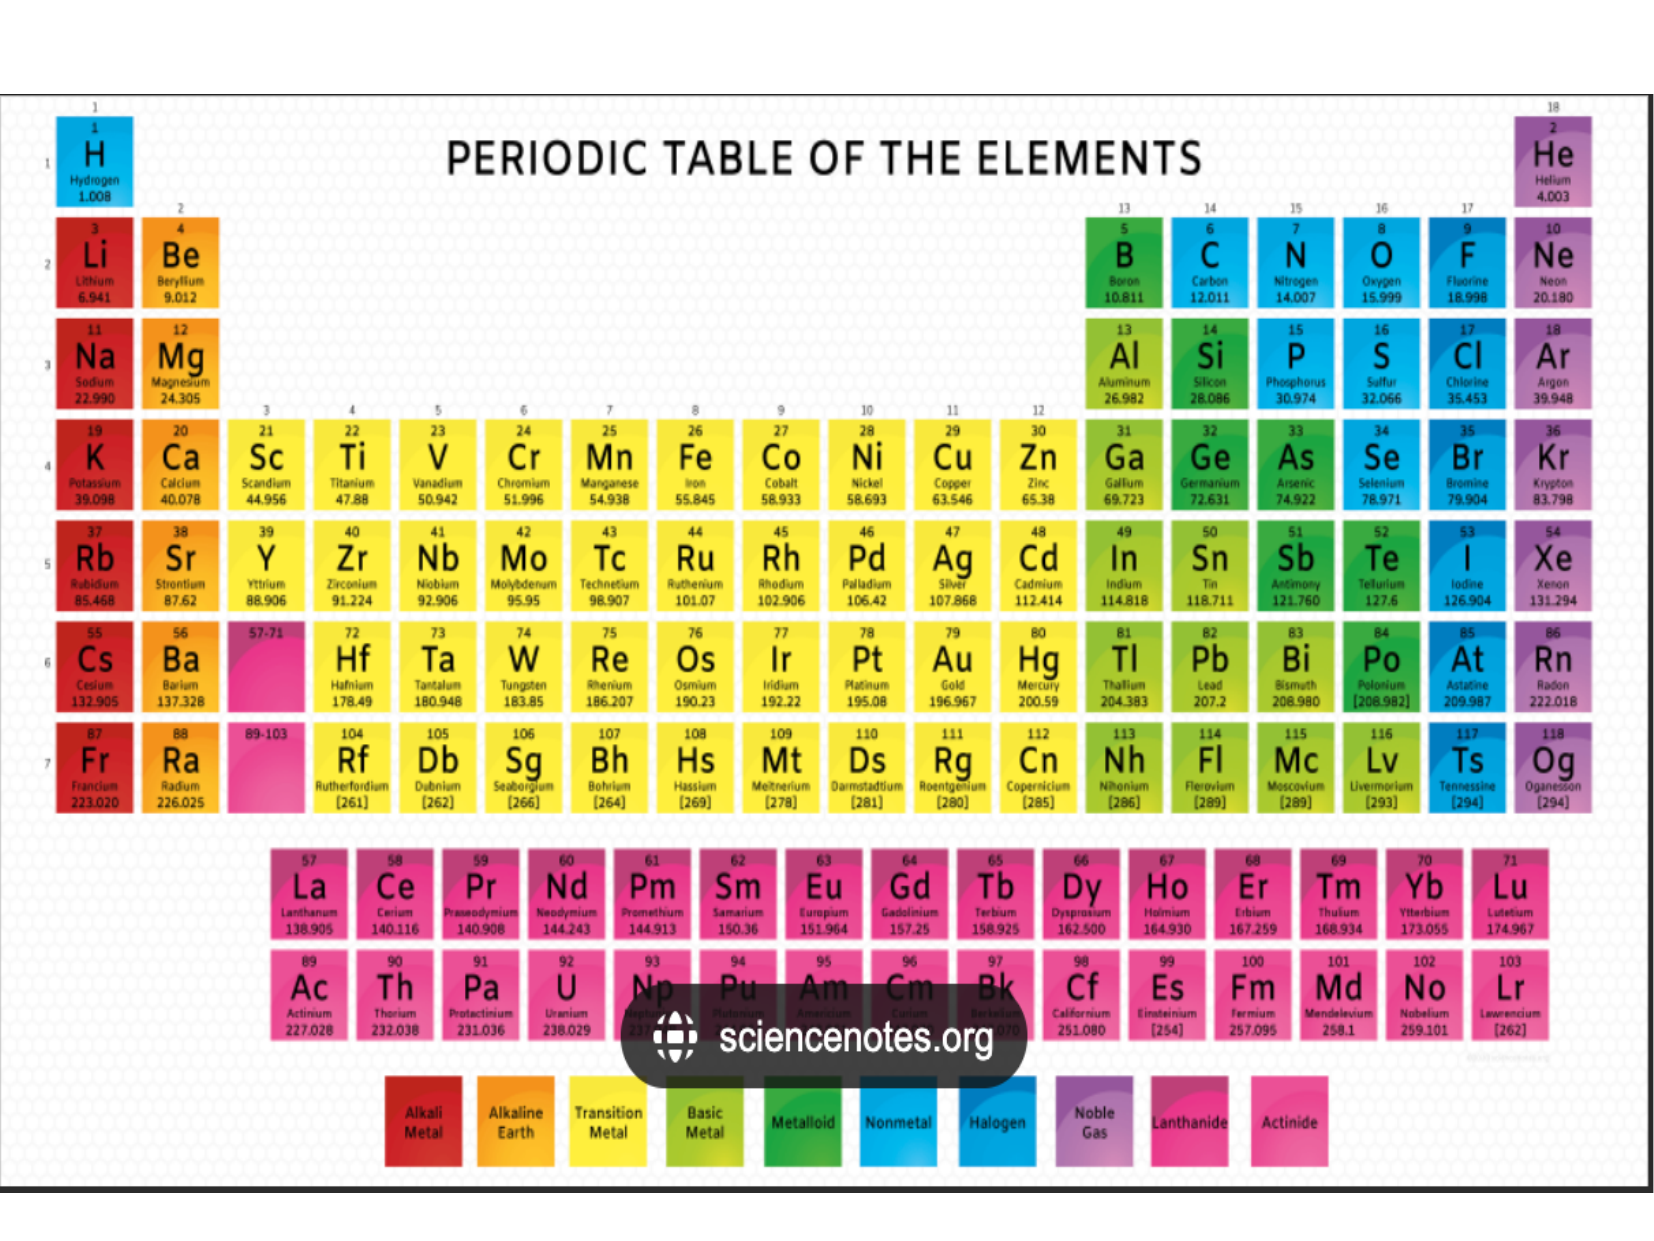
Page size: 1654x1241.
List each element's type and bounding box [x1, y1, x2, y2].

picture [0, 94, 1654, 1193]
